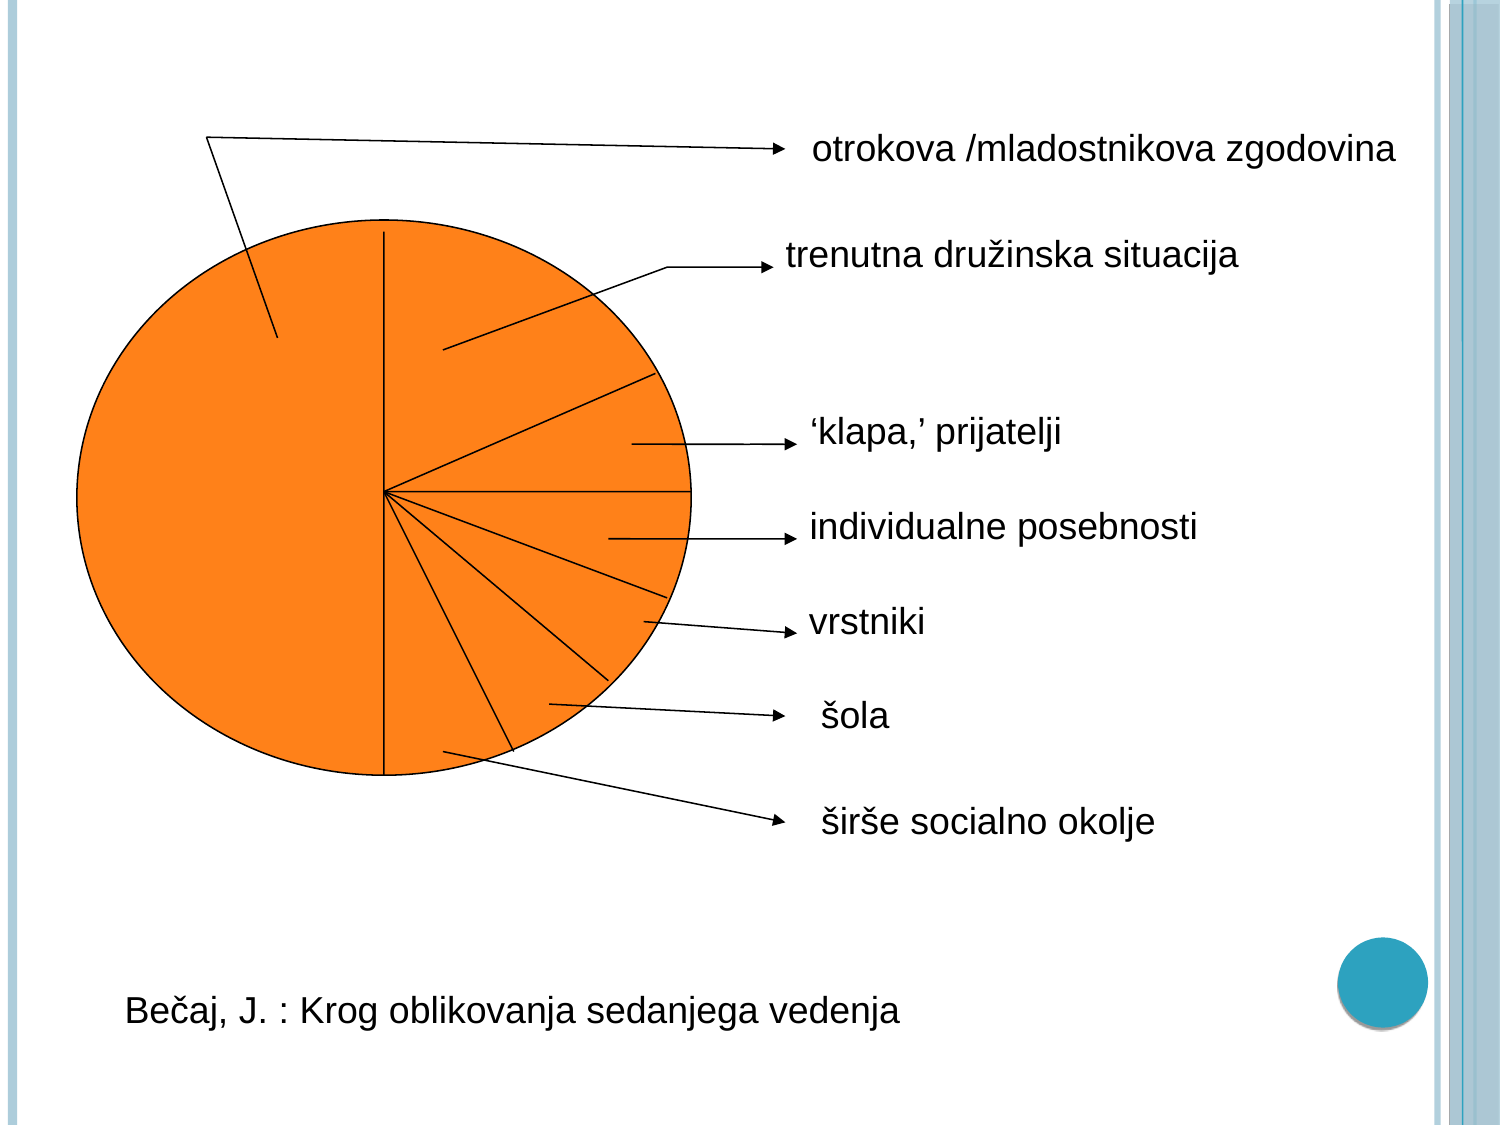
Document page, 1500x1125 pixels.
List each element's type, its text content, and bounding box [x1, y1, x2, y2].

text_box širše socialno okolje [806, 790, 1171, 850]
text_box Bečaj, J. : Krog oblikovanja sedanjega vedenja [109, 979, 916, 1039]
text_box individualne posebnosti [794, 494, 1213, 555]
text_box šola [806, 683, 905, 744]
text_box ‘klapa,’ prijatelji [795, 400, 1077, 461]
text_box vrstniki [794, 589, 941, 650]
text_box otrokova /mladostnikova zgodovina [797, 116, 1477, 177]
text_box trenutna družinska situacija [770, 223, 1254, 283]
text_box [76, 219, 692, 776]
